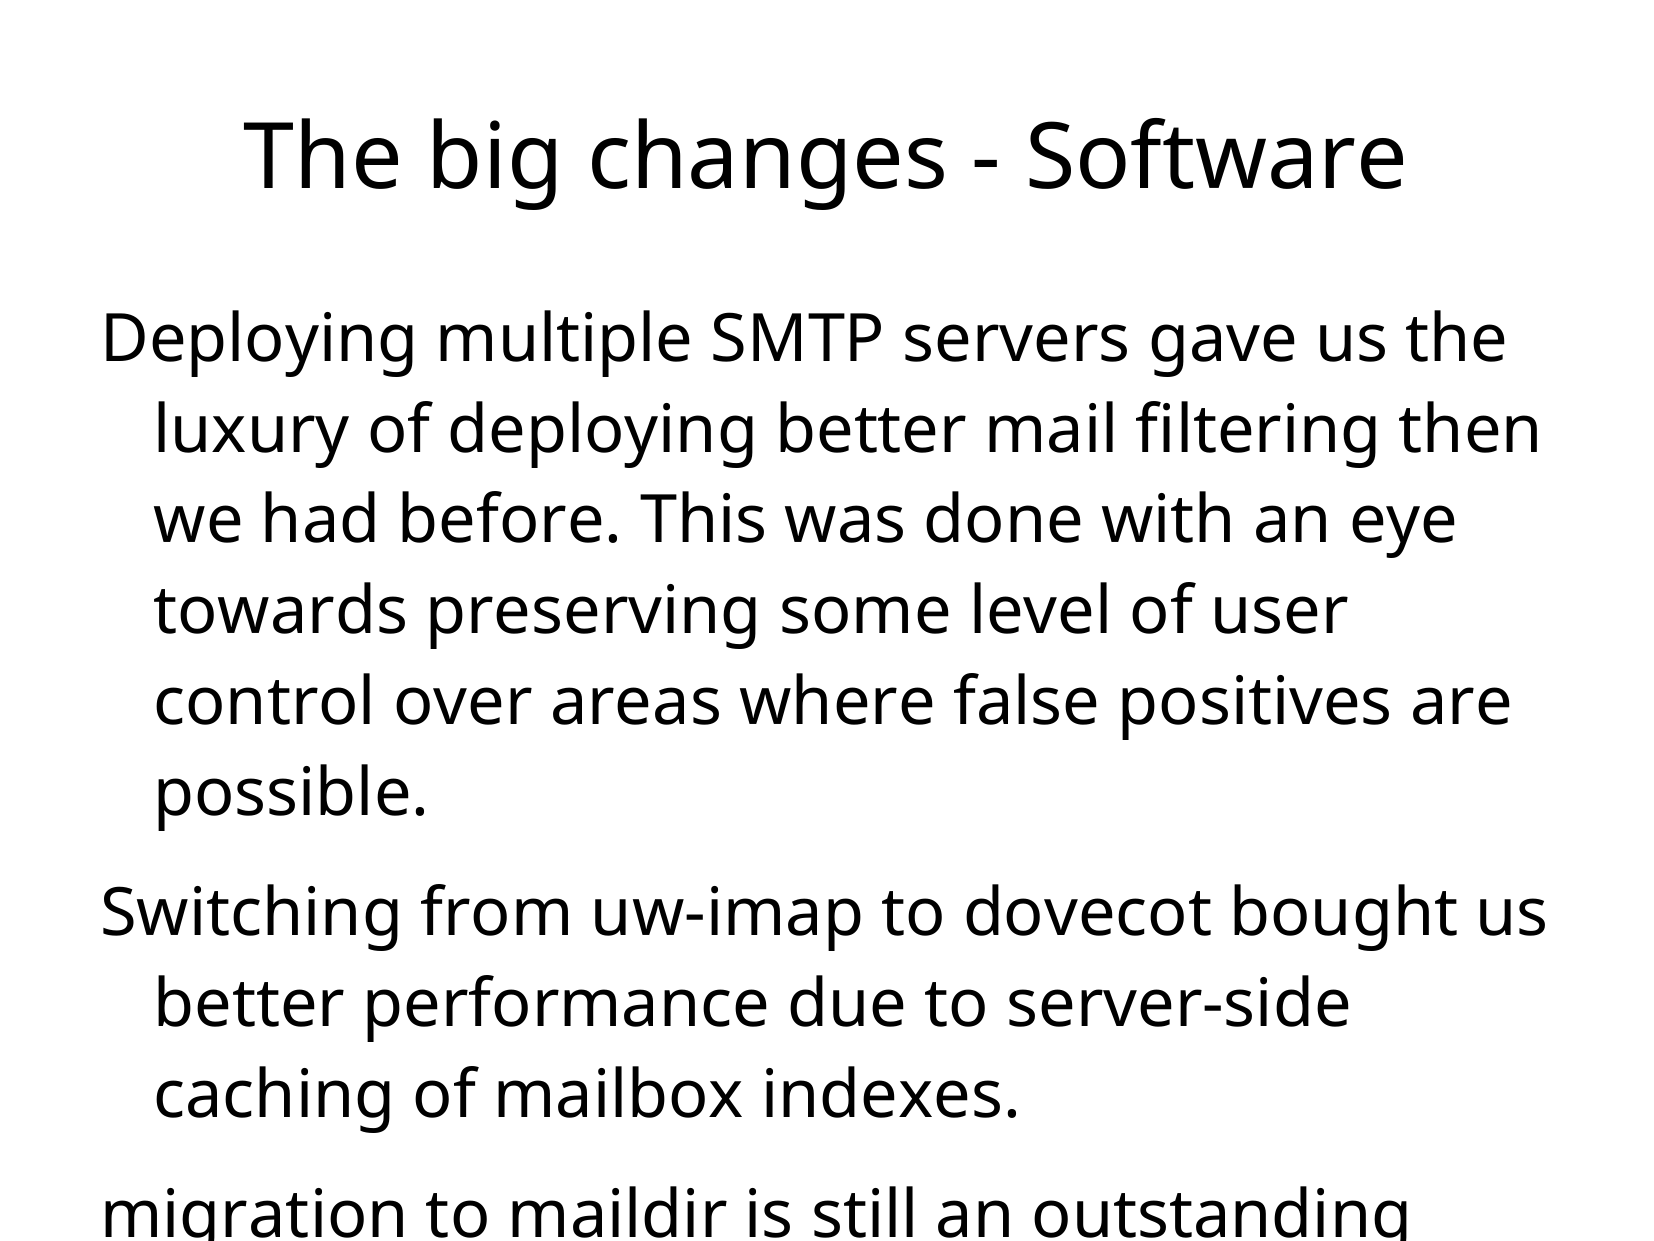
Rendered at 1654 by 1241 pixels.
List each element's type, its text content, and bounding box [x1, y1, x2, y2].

list Deploying multiple SMTP servers gave us the luxury of deploying better mail filtering then we had before. This was done with an eye towards preserving some level of user control over areas where false positives are possible. Switching from uw-imap to dovecot bought us better performance due to server-side caching of mailbox indexes. migration to maildir is still an outstanding issue. [82, 290, 1571, 1109]
title The big changes - Software [82, 49, 1571, 257]
